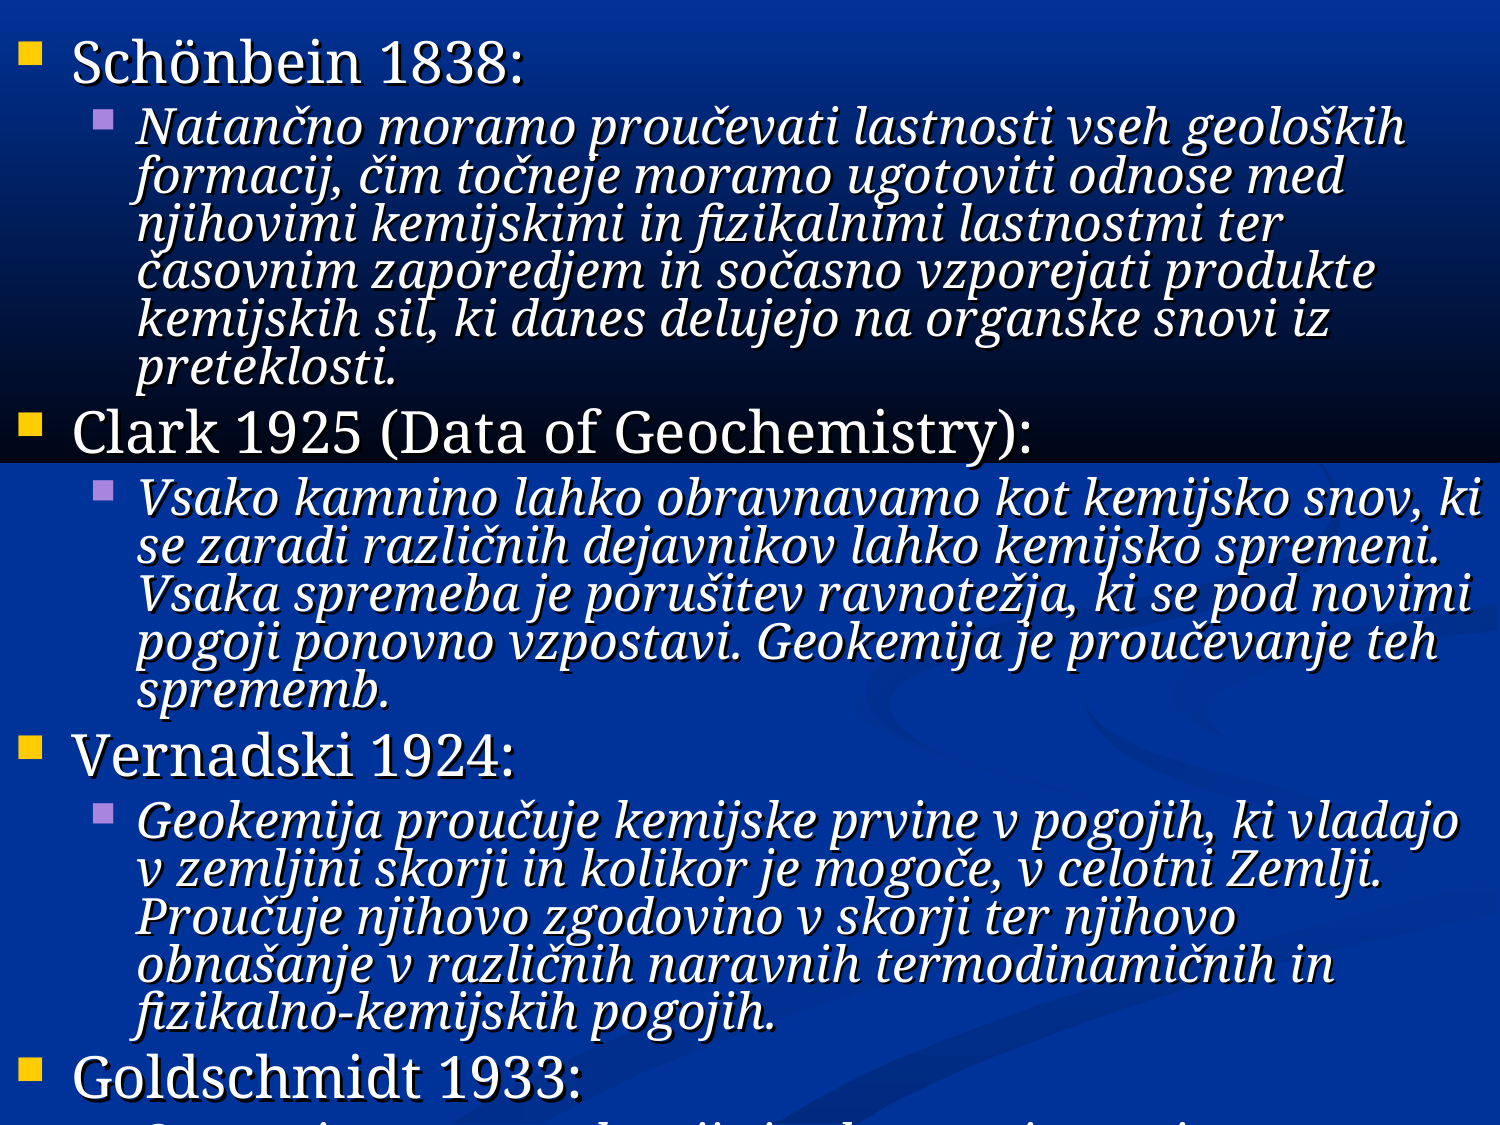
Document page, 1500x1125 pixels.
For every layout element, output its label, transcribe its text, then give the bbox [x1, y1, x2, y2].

list Schönbein 1838: Natančno moramo proučevati lastnosti vseh geoloških formacij, čim točneje moramo ugotoviti odnose med njihovimi kemijskimi in fizikalnimi lastnostmi ter časovnim zaporedjem in sočasno vzporejati produkte kemijskih sil, ki danes delujejo na organske snovi iz preteklosti. Clark 1925 (Data of Geochemistry): Vsako kamnino lahko obravnavamo kot kemijsko snov, ki se zaradi različnih dejavnikov lahko kemijsko spremeni. Vsaka spremeba je porušitev ravnotežja, ki se pod novimi pogoji ponovno vzpostavi. Geokemija je proučevanje teh sprememb. Vernadski 1924: Geokemija proučuje kemijske prvine v pogojih, ki vladajo v zemljini skorji in kolikor je mogoče, v celotni Zemlji. Proučuje njihovo zgodovino v skorji ter njihovo obnašanje v različnih naravnih termodinamičnih in fizikalno-kemijskih pogojih. Goldschmidt 1933: Osnovni namen geokemije je, da po eni strani kvantitativno določi sestavo Zemlje in njenih delov, in po drugi, da odkrije zakone, ki kontrolirajo porazdelitev posameznih prvin. [0, 30, 1500, 1125]
